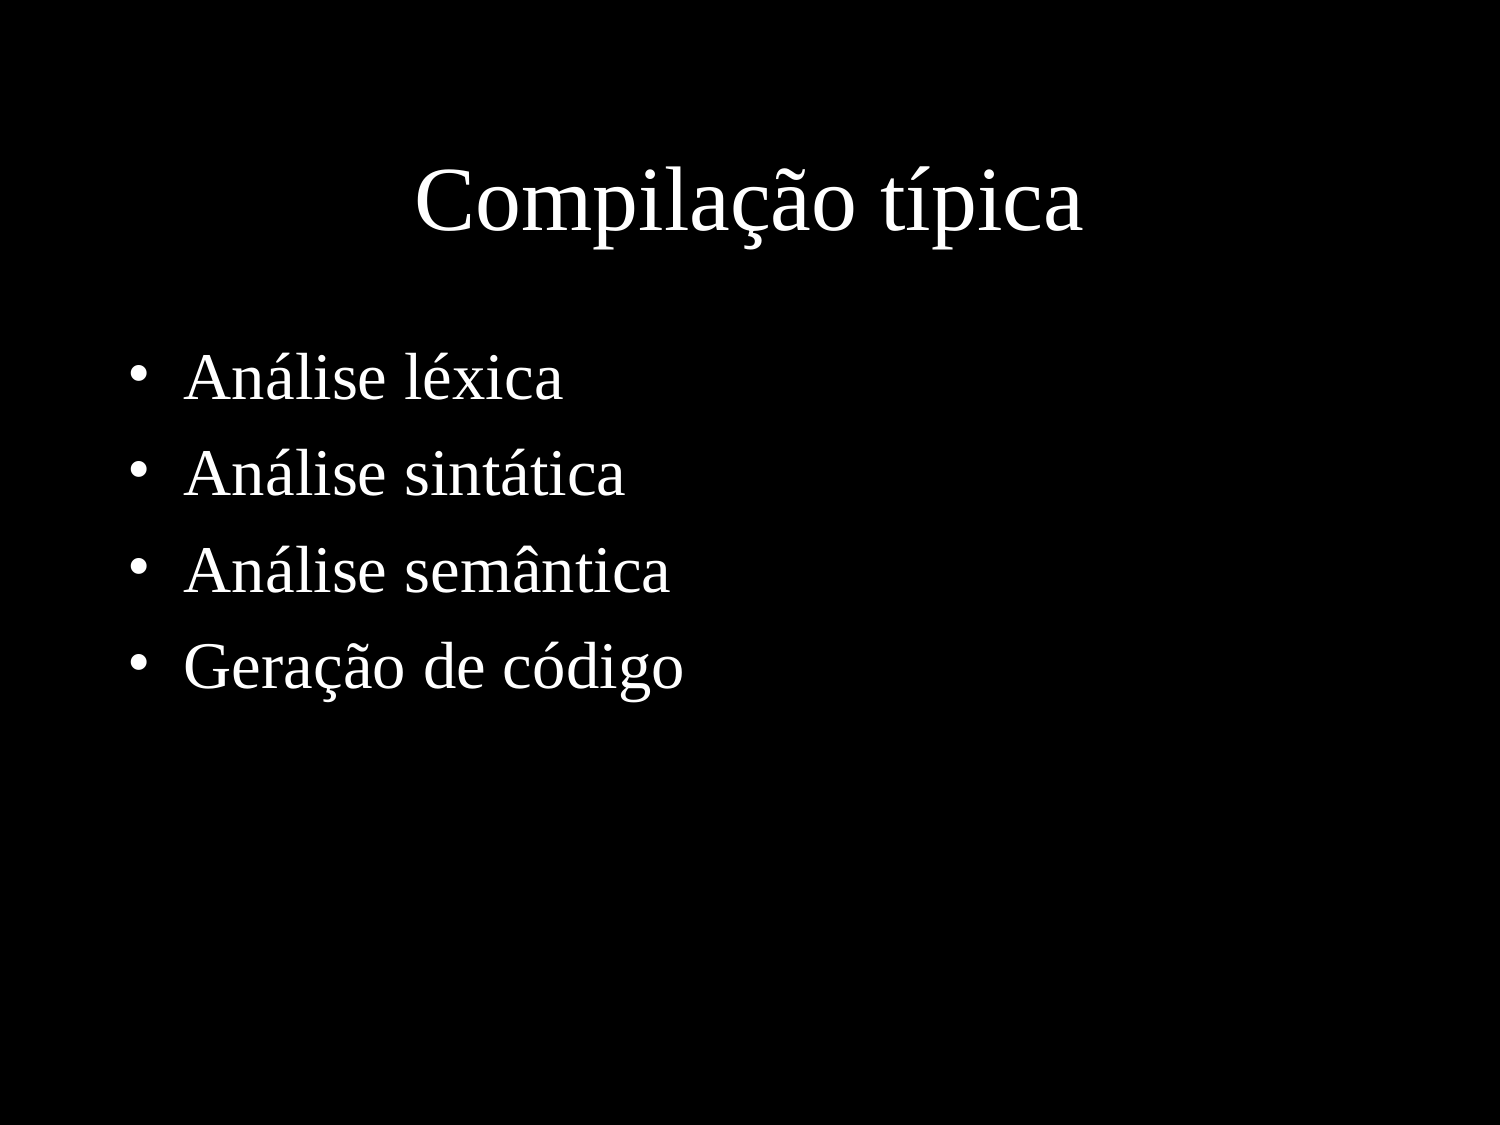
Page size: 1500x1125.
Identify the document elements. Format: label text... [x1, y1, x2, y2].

list Análise léxica Análise sintática Análise semântica Geração de código [112, 324, 1388, 1001]
title Compilação típica [112, 92, 1388, 296]
